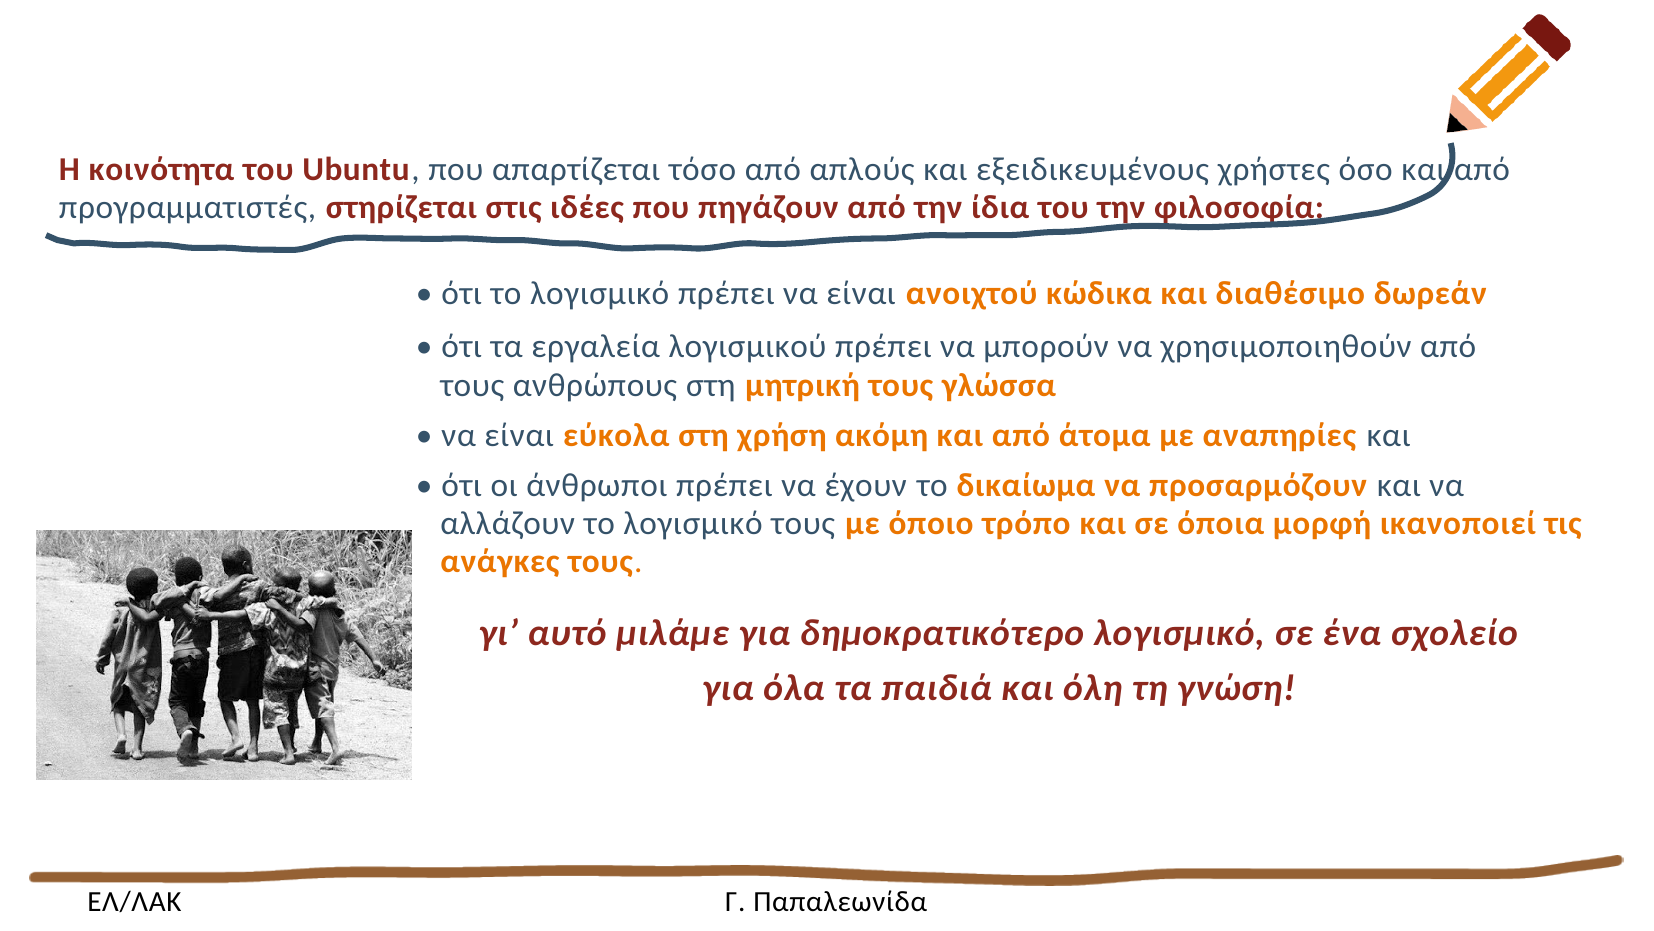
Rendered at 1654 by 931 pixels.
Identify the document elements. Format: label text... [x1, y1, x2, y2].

text_box Γ. Παπαλεωνίδα [560, 885, 1092, 930]
picture [1446, 14, 1571, 133]
picture [36, 530, 412, 780]
text_box ΕΛ/ΛΑΚ [87, 885, 471, 930]
text_box • ότι το λογισμικό πρέπει να είναι ανοιχτού κώδικα και διαθέσιμο δωρεάν • ότι τα εργαλεία λογισμικού πρέπει να μπορούν να χρησιμοποιηθούν από τους ανθρώπους στη μητρική τους γλώσσα • να είναι εύκολα στη χρήση ακόμη και από άτομα με αναπηρίες και • ότι οι άνθρωποι πρέπει να έχουν το δικαίωμα να προσαρμόζουν και να αλλάζουν το λογισμικό τους με όποιο τρόπο και σε όποια μορφή ικανοποιεί τις ανάγκες τους. γι’ αυτό μιλάμε για δημοκρατικότερο λογισμικό, σε ένα σχολείο για όλα τα παιδιά και όλη τη γνώση! [368, 267, 1630, 718]
picture [29, 855, 1624, 886]
text_box Η κοινότητα του Ubuntu, που απαρτίζεται τόσο από απλούς και εξειδικευμένους χρήστες όσο και από προγραμματιστές, στηρίζεται στις ιδέες που πηγάζουν από την ίδια του την φιλοσοφία: [44, 143, 1449, 235]
text_box Η κοινότητα του Ubuntu, που απαρτίζεται τόσο από απλούς και εξειδικευμένους χρήστες όσο και από προγραμματιστές, στηρίζεται στις ιδέες που πηγάζουν από την ίδια του την φιλοσοφία: [1079, 143, 1529, 235]
